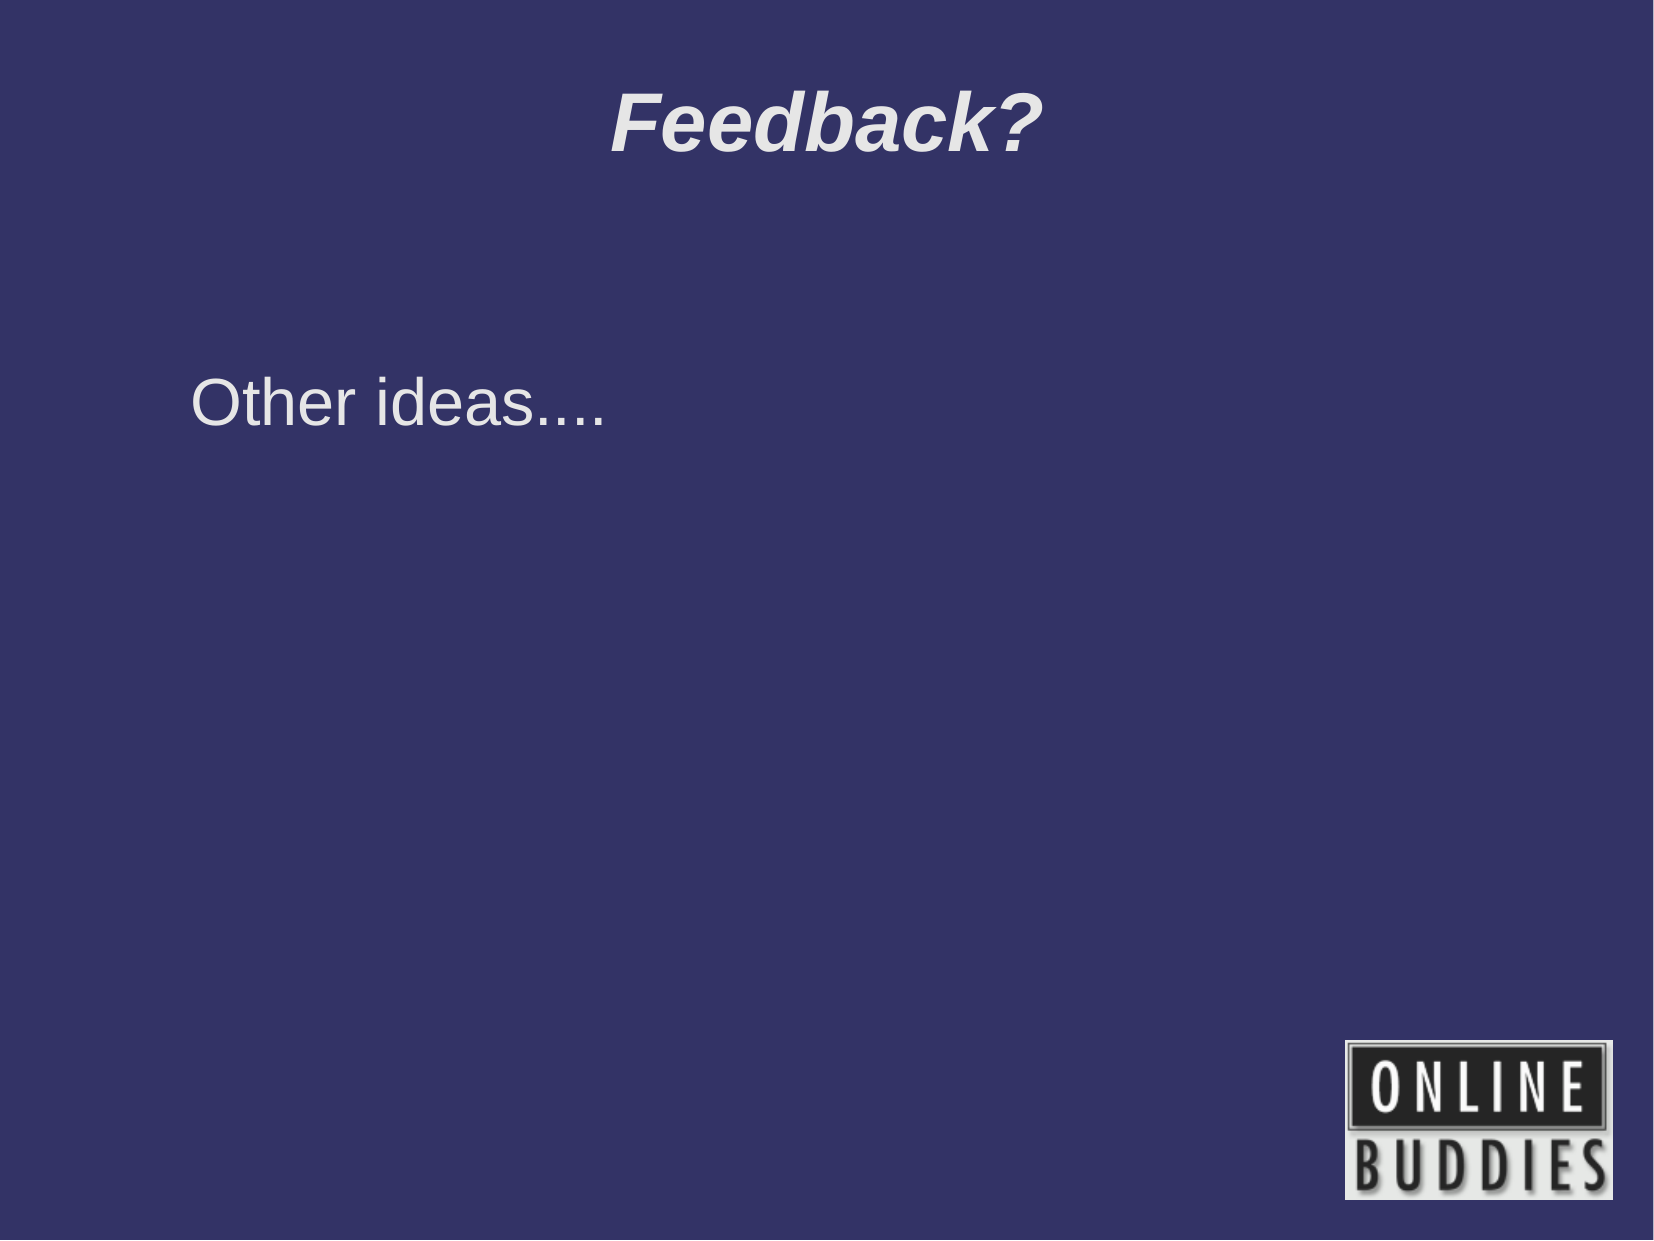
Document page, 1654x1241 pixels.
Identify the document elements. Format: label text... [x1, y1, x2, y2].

title Feedback? [121, 19, 1534, 227]
picture [1345, 1040, 1613, 1200]
list Other ideas.... [178, 364, 1570, 1147]
